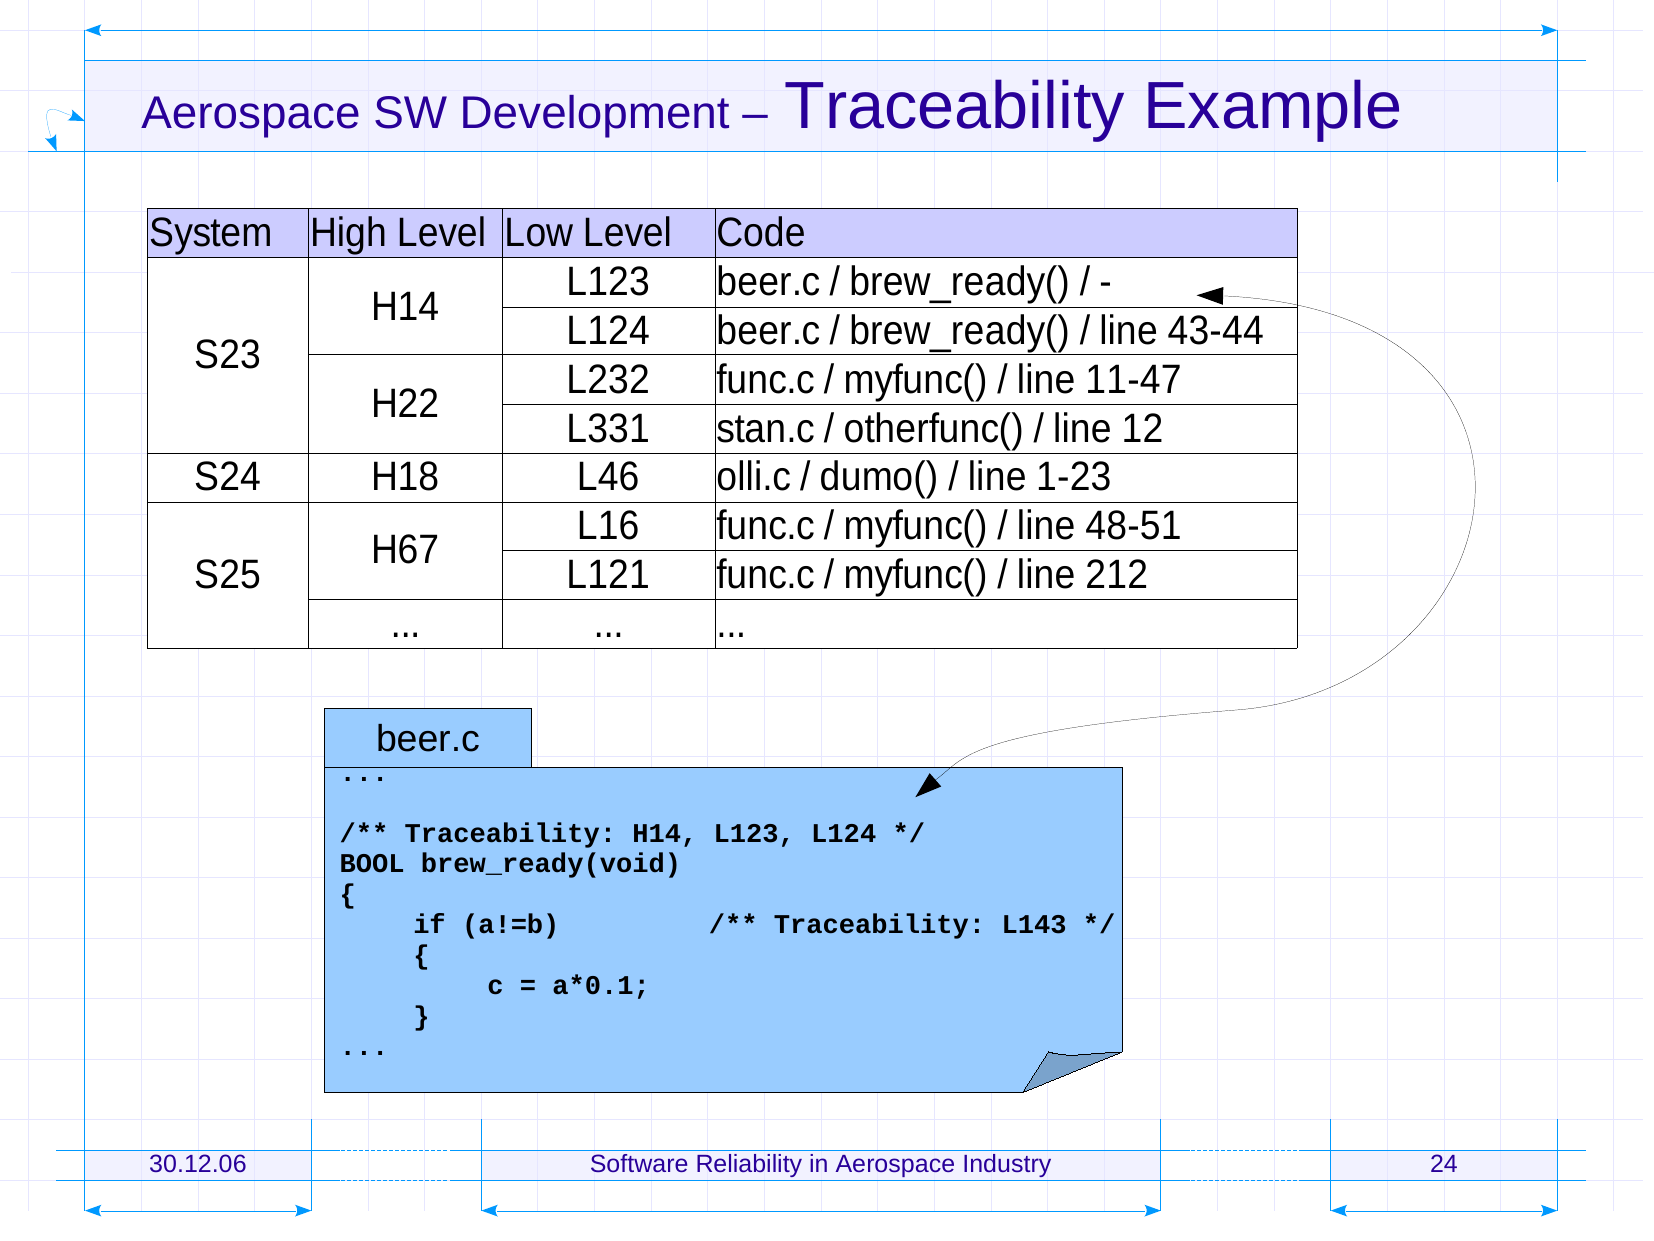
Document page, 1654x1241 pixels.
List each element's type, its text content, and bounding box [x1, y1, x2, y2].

chart [145, 206, 1299, 666]
text_box beer.c [324, 708, 532, 768]
text_box ... /** Traceability: H14, L123, L124 */ BOOL brew_ready(void) { if (a!=b) /** Traceability: L143 */ { c = a*0.1; } ... [324, 767, 1123, 1093]
title Aerospace SW Development – Traceability Example [141, 60, 1558, 152]
